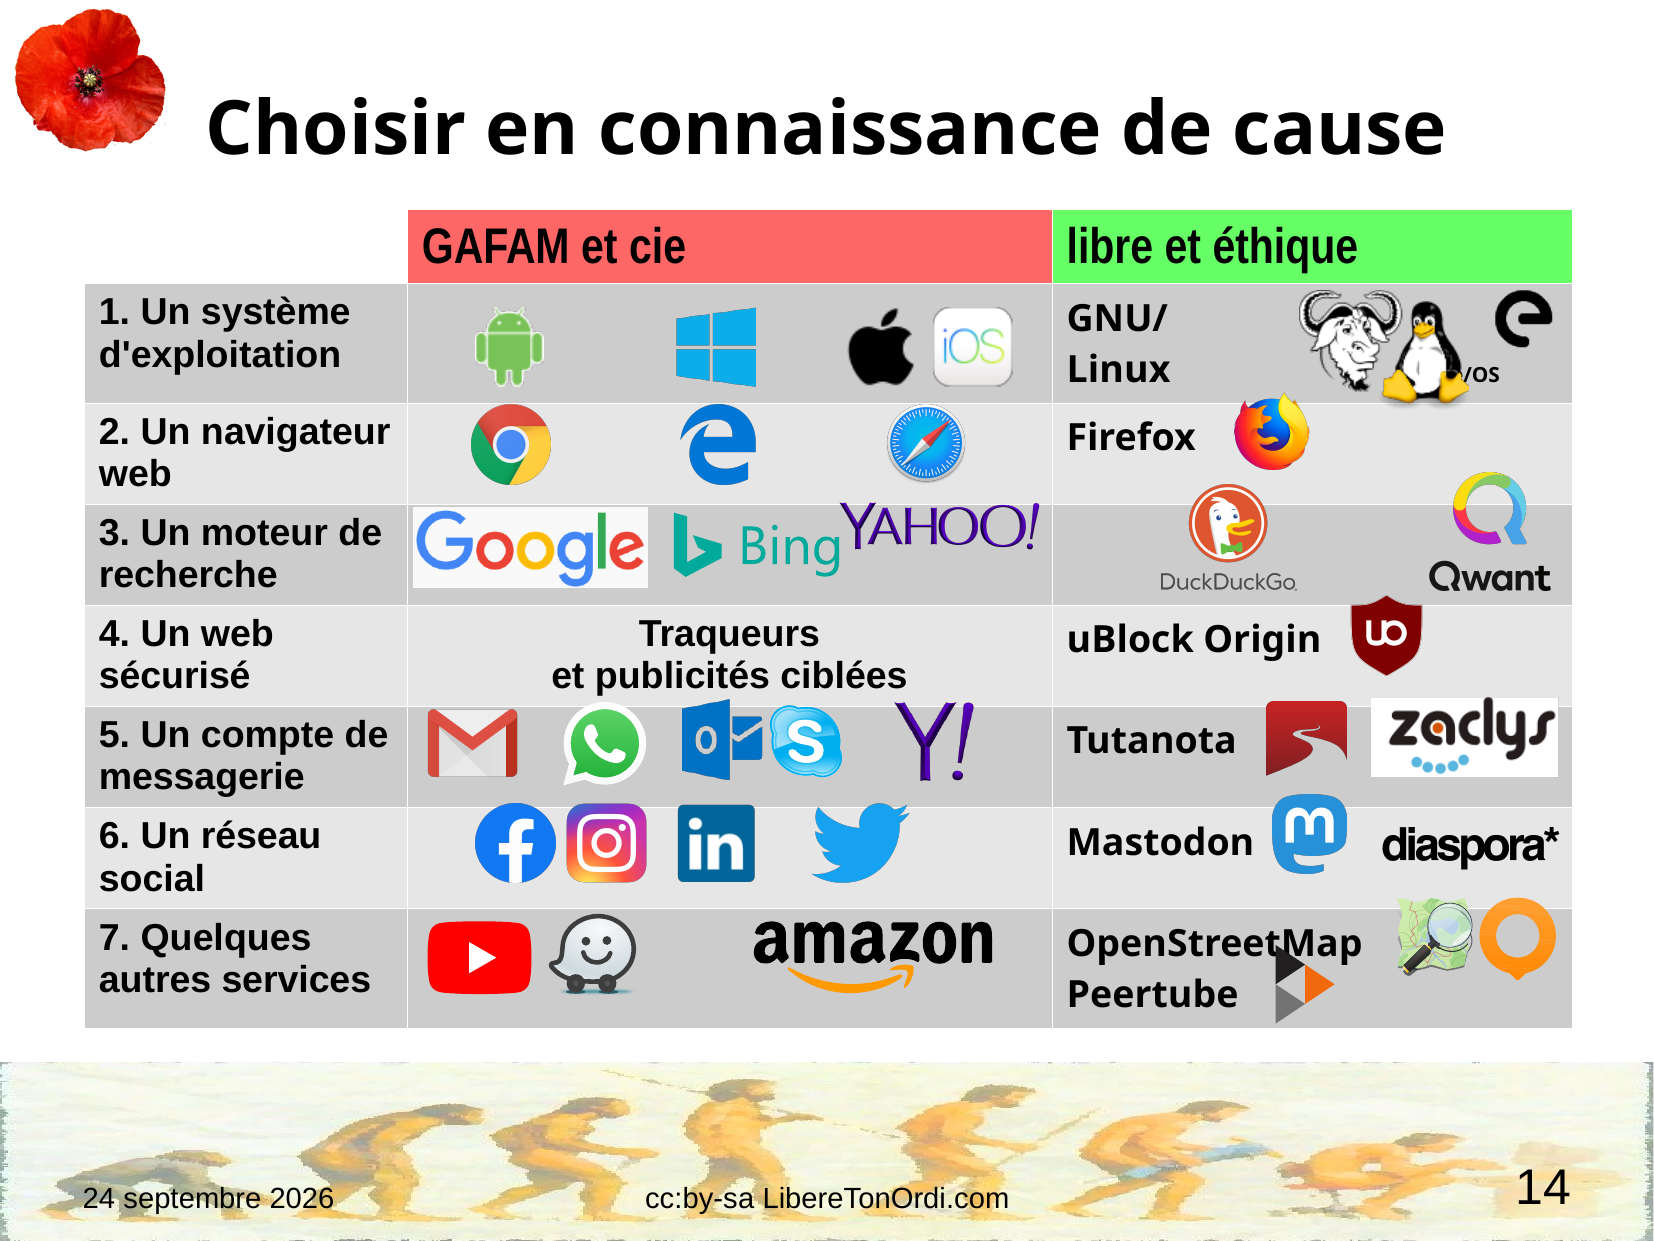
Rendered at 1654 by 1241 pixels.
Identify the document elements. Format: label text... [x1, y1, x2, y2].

table_cell Tutanota [1053, 707, 1572, 807]
table_cell [408, 909, 1052, 1028]
table_cell [408, 808, 1052, 908]
picture [413, 507, 648, 588]
picture [11, 5, 169, 154]
picture [841, 307, 922, 387]
picture [413, 683, 556, 883]
picture [543, 913, 650, 1014]
table_cell [408, 284, 1052, 403]
table_cell [408, 707, 475, 807]
picture [690, 835, 701, 869]
table_header GAFAM et cie [408, 210, 1052, 283]
picture [1488, 283, 1560, 355]
picture [1161, 484, 1297, 591]
table_cell 6. Un réseau social [85, 808, 407, 908]
table_cell Mastodon [1053, 808, 1572, 908]
picture [471, 404, 551, 485]
picture [1231, 290, 1469, 473]
picture [708, 834, 743, 869]
table_cell [532, 707, 1052, 807]
table_cell 3. Un moteur de recherche [85, 505, 407, 605]
picture [682, 699, 845, 780]
picture [1371, 696, 1560, 777]
table_cell [408, 404, 1052, 504]
table_cell 1. Un système d'exploitation [85, 284, 407, 403]
table_cell GNU/Linux /e/OS [1053, 284, 1572, 403]
table_header [85, 210, 407, 283]
table_cell uBlock Origin [1053, 606, 1572, 706]
table_cell 7. Quelques autres services [85, 909, 407, 1028]
table_cell 4. Un web sécurisé [85, 606, 407, 706]
table_cell Traqueurs et publicités ciblées [408, 606, 1052, 706]
table_cell 5. Un compte de messagerie [85, 707, 407, 807]
picture [566, 803, 647, 883]
picture [1346, 595, 1427, 676]
picture [689, 818, 702, 830]
picture [680, 404, 756, 485]
picture [1382, 823, 1560, 871]
picture [663, 501, 1040, 591]
picture [676, 803, 756, 883]
table_cell [408, 505, 1052, 605]
picture [893, 701, 978, 782]
picture [933, 307, 1013, 387]
picture [1275, 944, 1335, 1024]
picture [811, 803, 910, 883]
picture [1266, 701, 1347, 782]
picture [475, 307, 544, 387]
picture [885, 404, 967, 485]
table_cell [1053, 505, 1572, 605]
picture [556, 696, 652, 792]
table_cell Firefox [1053, 404, 1572, 504]
picture [427, 921, 532, 995]
picture [1429, 472, 1551, 591]
table_cell OpenStreetMap Peertube [1053, 909, 1572, 1028]
title Choisir en connaissance de cause [82, 49, 1571, 201]
picture [1272, 794, 1347, 875]
picture [0, 1062, 1654, 1241]
picture [1393, 897, 1560, 981]
picture [753, 921, 993, 994]
table_header libre et éthique [1053, 210, 1572, 283]
table_cell 2. Un navigateur web [85, 404, 407, 504]
picture [676, 307, 756, 387]
